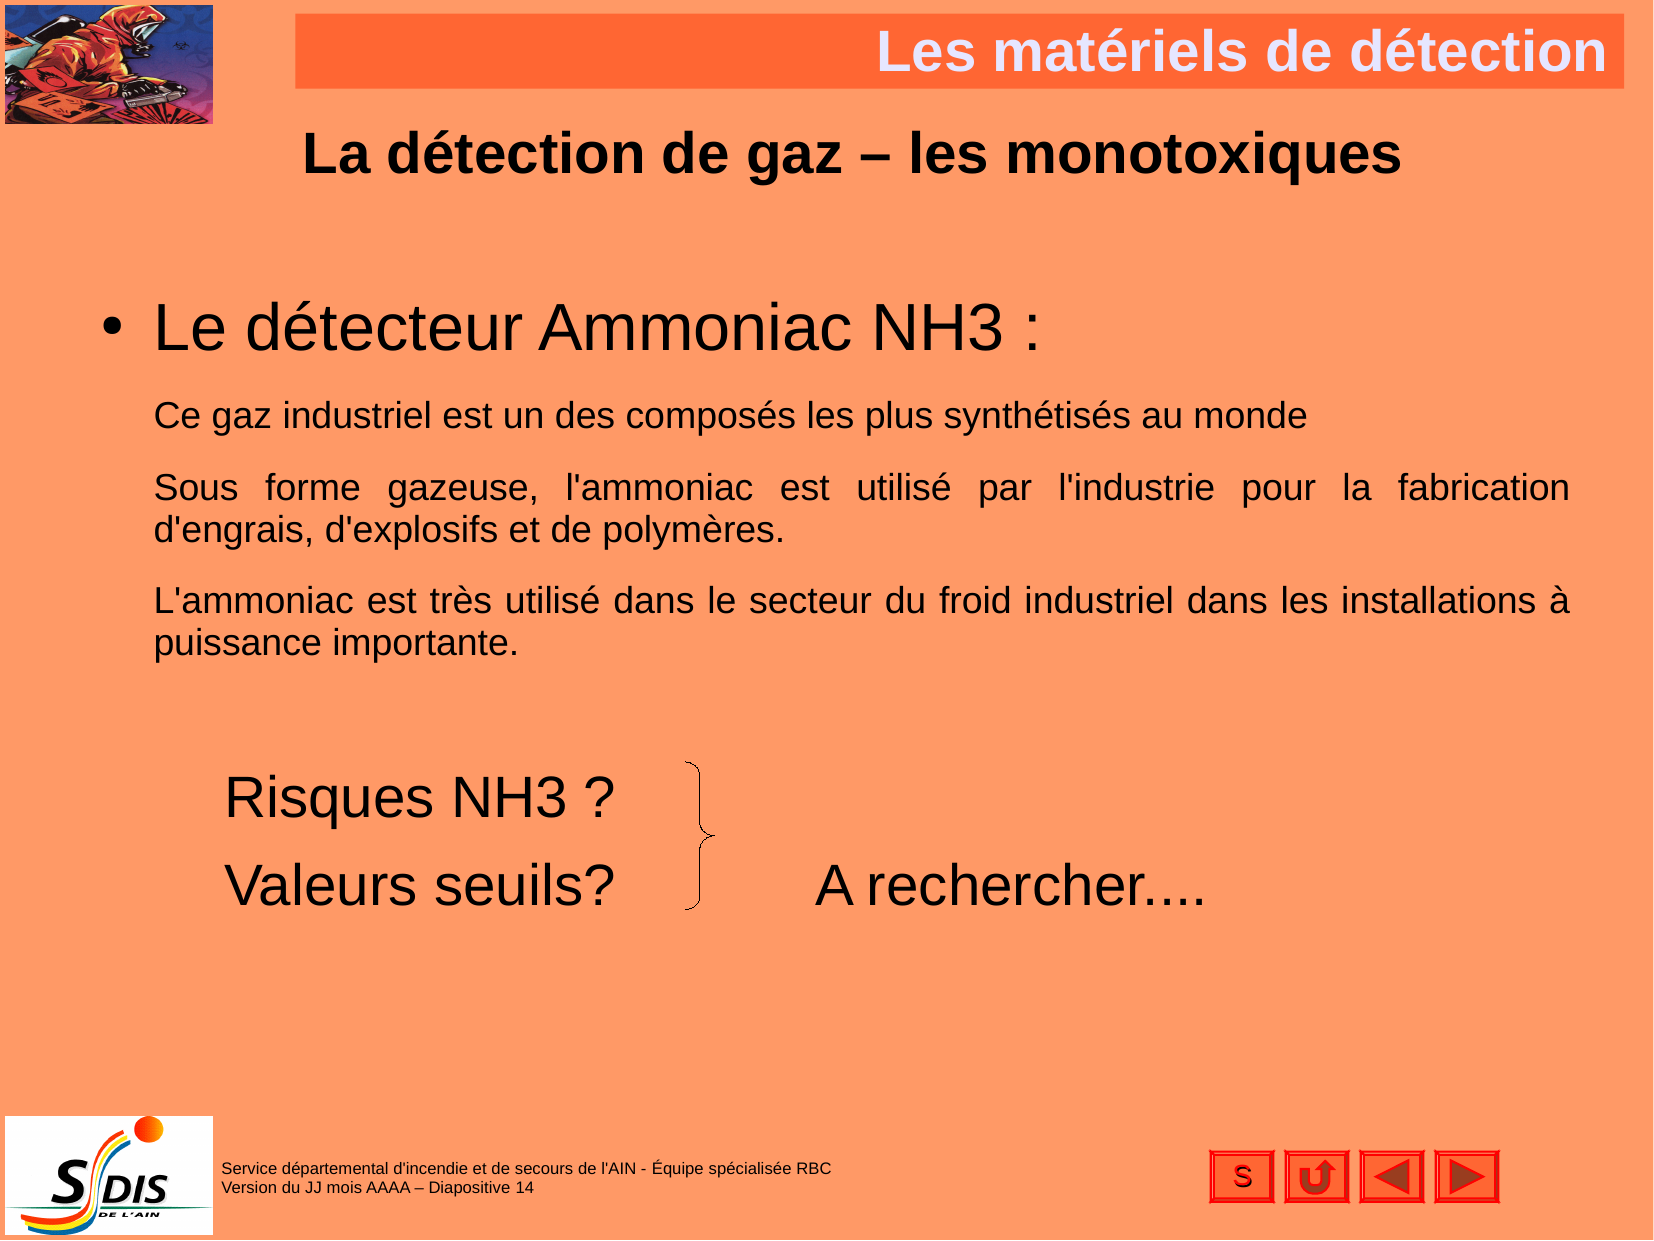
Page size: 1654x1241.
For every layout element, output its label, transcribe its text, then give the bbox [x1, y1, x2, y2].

picture [5, 5, 213, 124]
picture [5, 1116, 213, 1235]
text_box La détection de gaz – les monotoxiques [287, 112, 1420, 193]
text_box Les matériels de détection [295, 13, 1625, 89]
list Le détecteur Ammoniac NH3 : Ce gaz industriel est un des composés les plus synthétisés au monde Sous forme gazeuse, l'ammoniac est utilisé par l'industrie pour la fabrication d'engrais, d'explosifs et de polymères. L'ammoniac est très utilisé dans le secteur du froid industriel dans les installations à puissance importante. Risques NH3 ? Valeurs seuils? A rechercher.... [82, 290, 1571, 1109]
